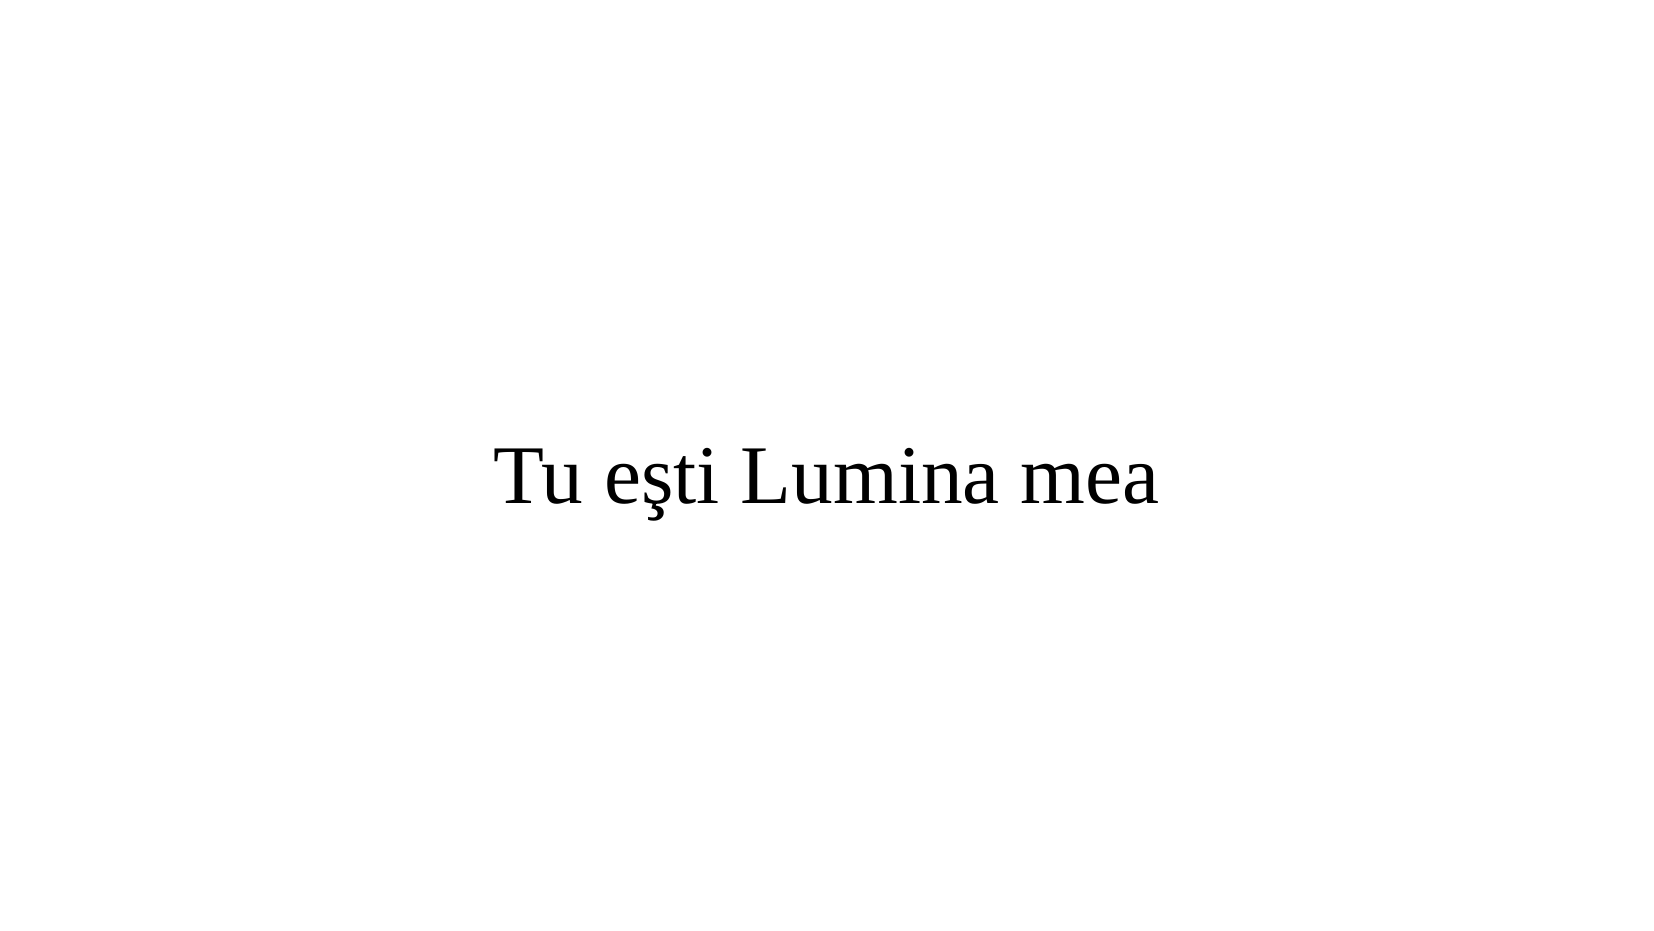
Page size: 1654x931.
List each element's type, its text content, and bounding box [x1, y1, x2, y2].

title Tu eşti Lumina mea [165, 420, 1489, 521]
